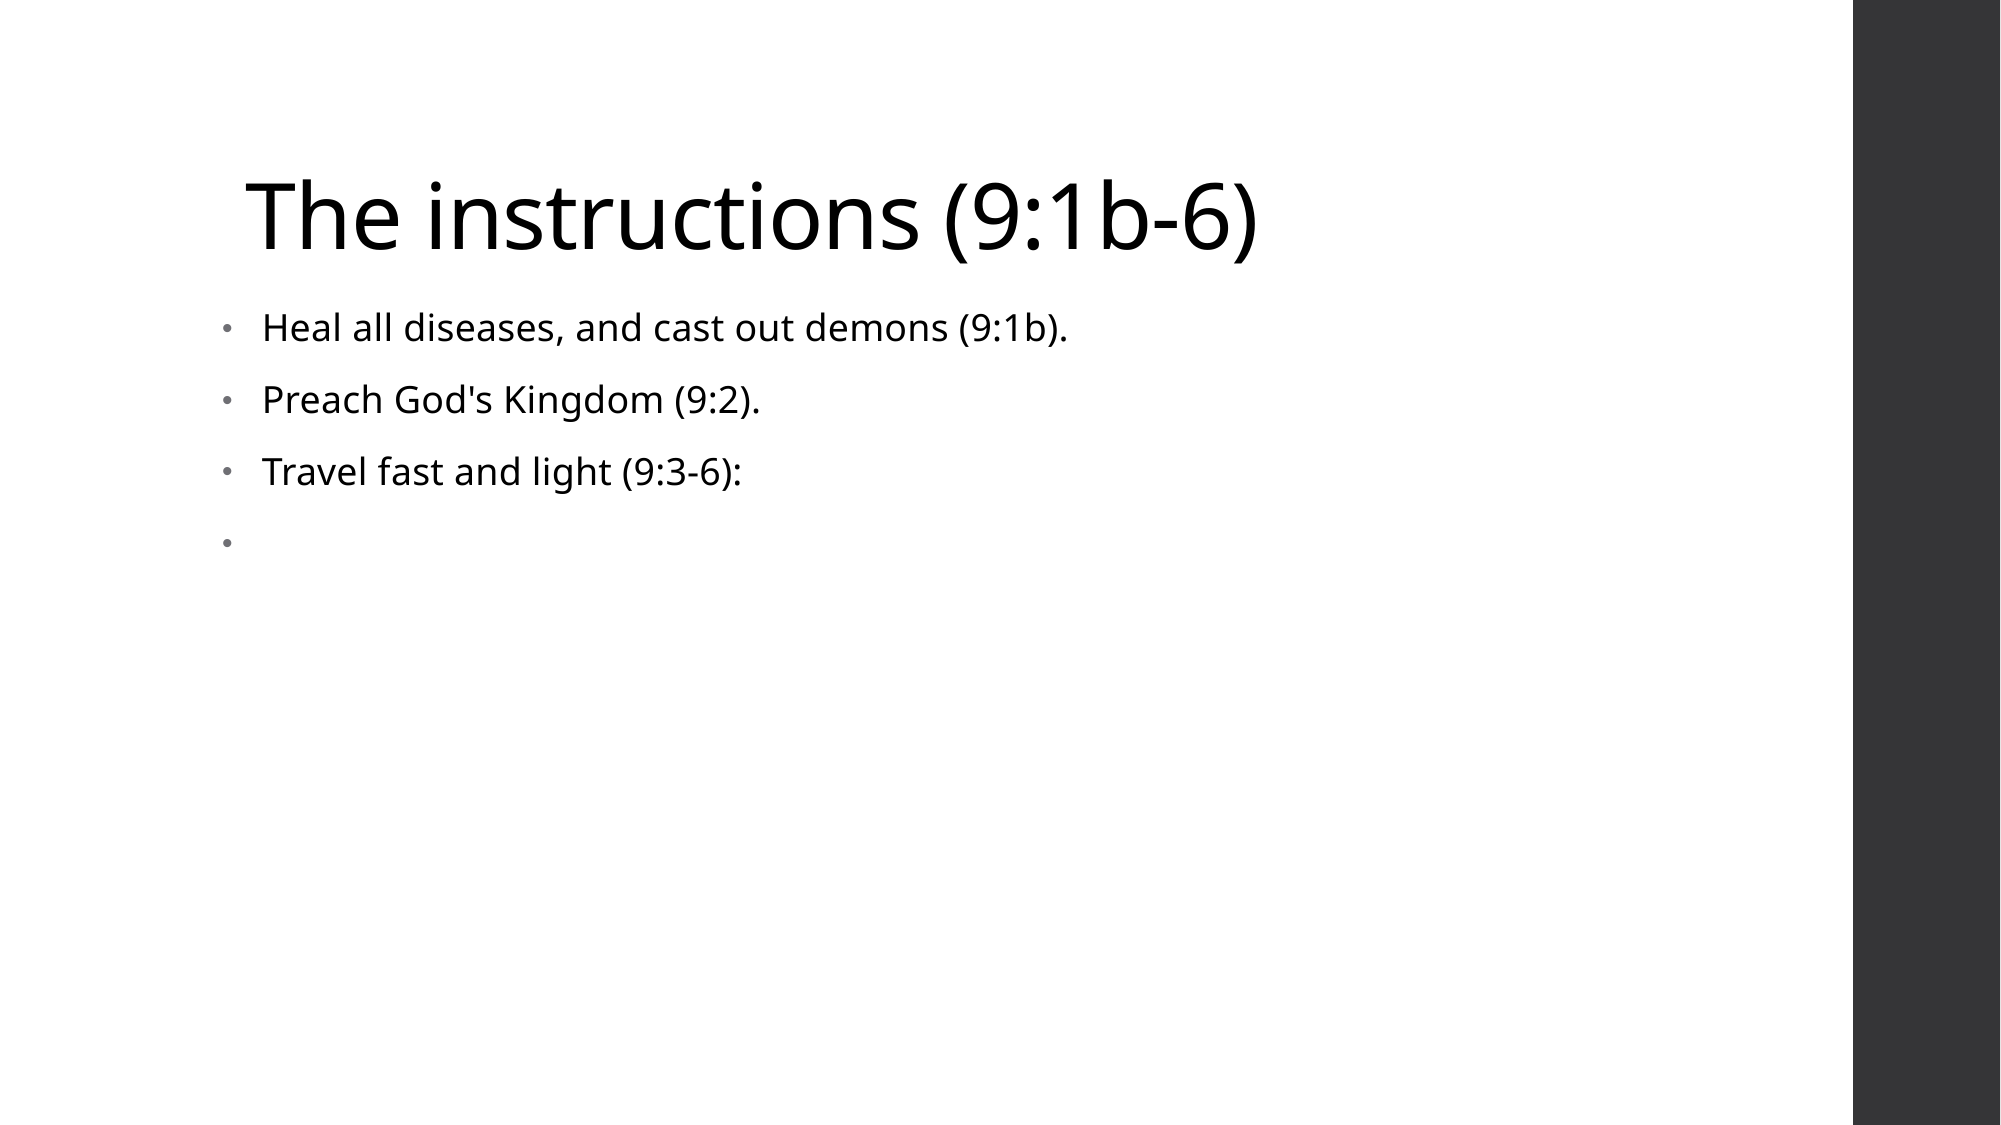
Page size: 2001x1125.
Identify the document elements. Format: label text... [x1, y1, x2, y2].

title The instructions (9:1b-6) [206, 60, 1797, 278]
list Heal all diseases, and cast out demons (9:1b). Preach God's Kingdom (9:2). Travel fast and light (9:3-6): [206, 299, 1617, 1014]
